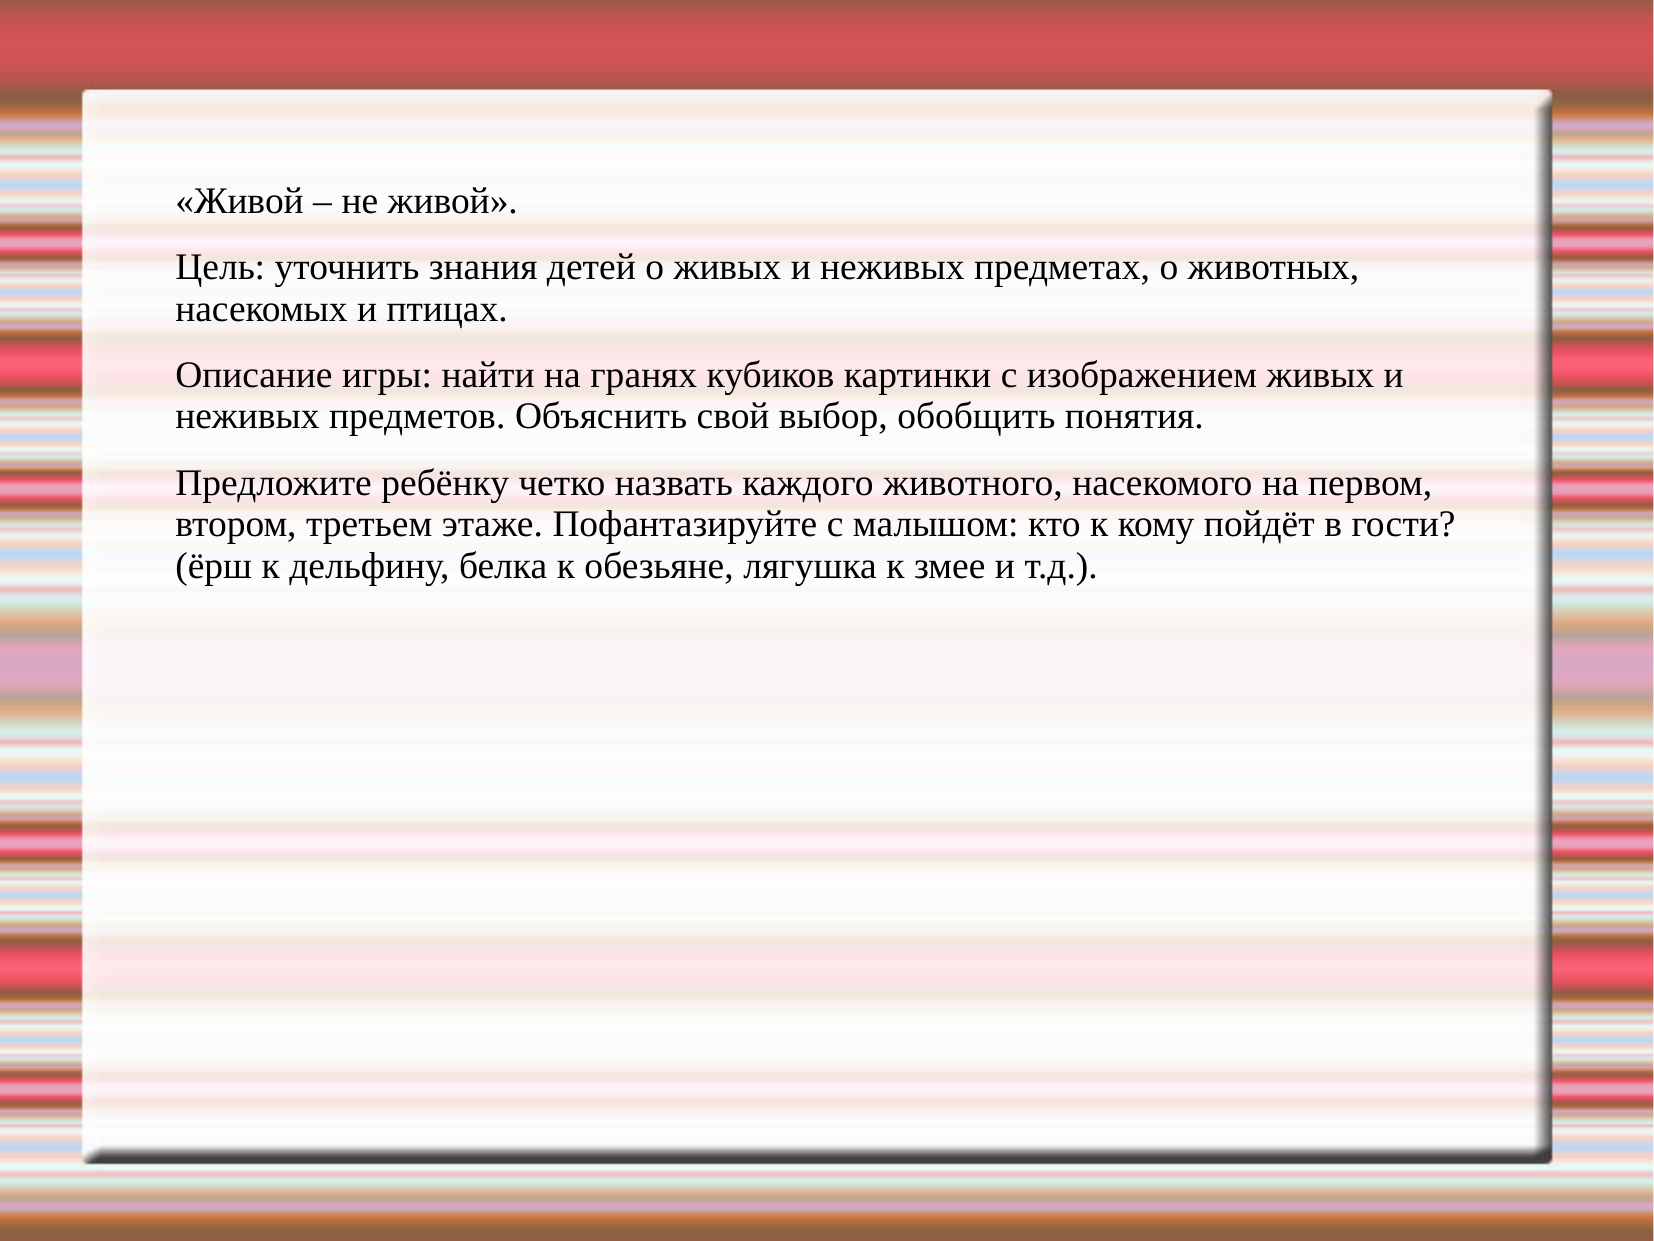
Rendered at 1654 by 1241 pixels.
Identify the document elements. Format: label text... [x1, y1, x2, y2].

text_box «Живой – не живой». Цель: уточнить знания детей о живых и неживых предметах, о животных, насекомых и птицах. Описание игры: найти на гранях кубиков картинки с изображением живых и неживых предметов. Объяснить свой выбор, обобщить понятия. Предложите ребёнку четко назвать каждого животного, насекомого на первом, втором, третьем этаже. Пофантазируйте с малышом: кто к кому пойдёт в гости? (ёрш к дельфину, белка к обезьяне, лягушка к змее и т.д.). [160, 172, 1484, 698]
picture [0, 0, 1654, 1241]
